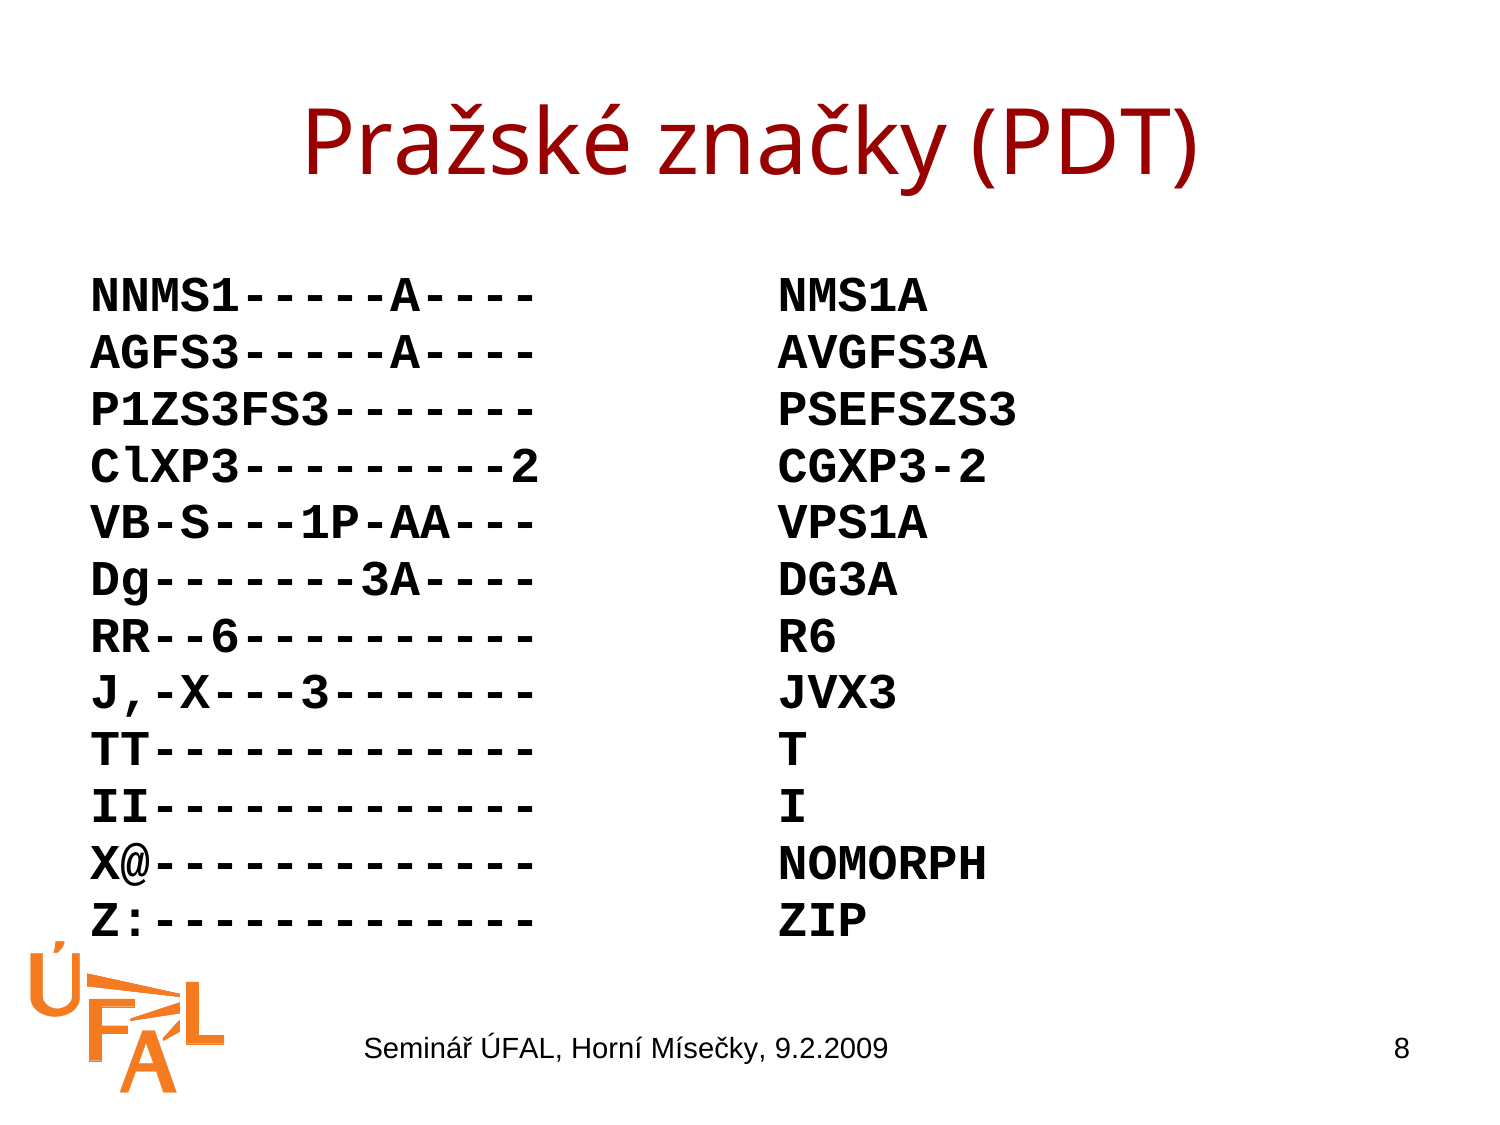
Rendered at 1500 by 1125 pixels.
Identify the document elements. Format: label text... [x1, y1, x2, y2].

title Pražské značky (PDT) [75, 45, 1426, 233]
list NNMS1-----A---- AGFS3-----A---- P1ZS3FS3------- ClXP3---------2 VB-S---1P-AA--- Dg-------3A---- RR--6---------- J,-X---3------- TT------------- II------------- X@------------- Z:------------- [75, 262, 738, 1006]
list NMS1A AVGFS3A PSEFSZS3 CGXP3-2 VPS1A DG3A R6 JVX3 T I NOMORPH ZIP [762, 262, 1426, 1006]
